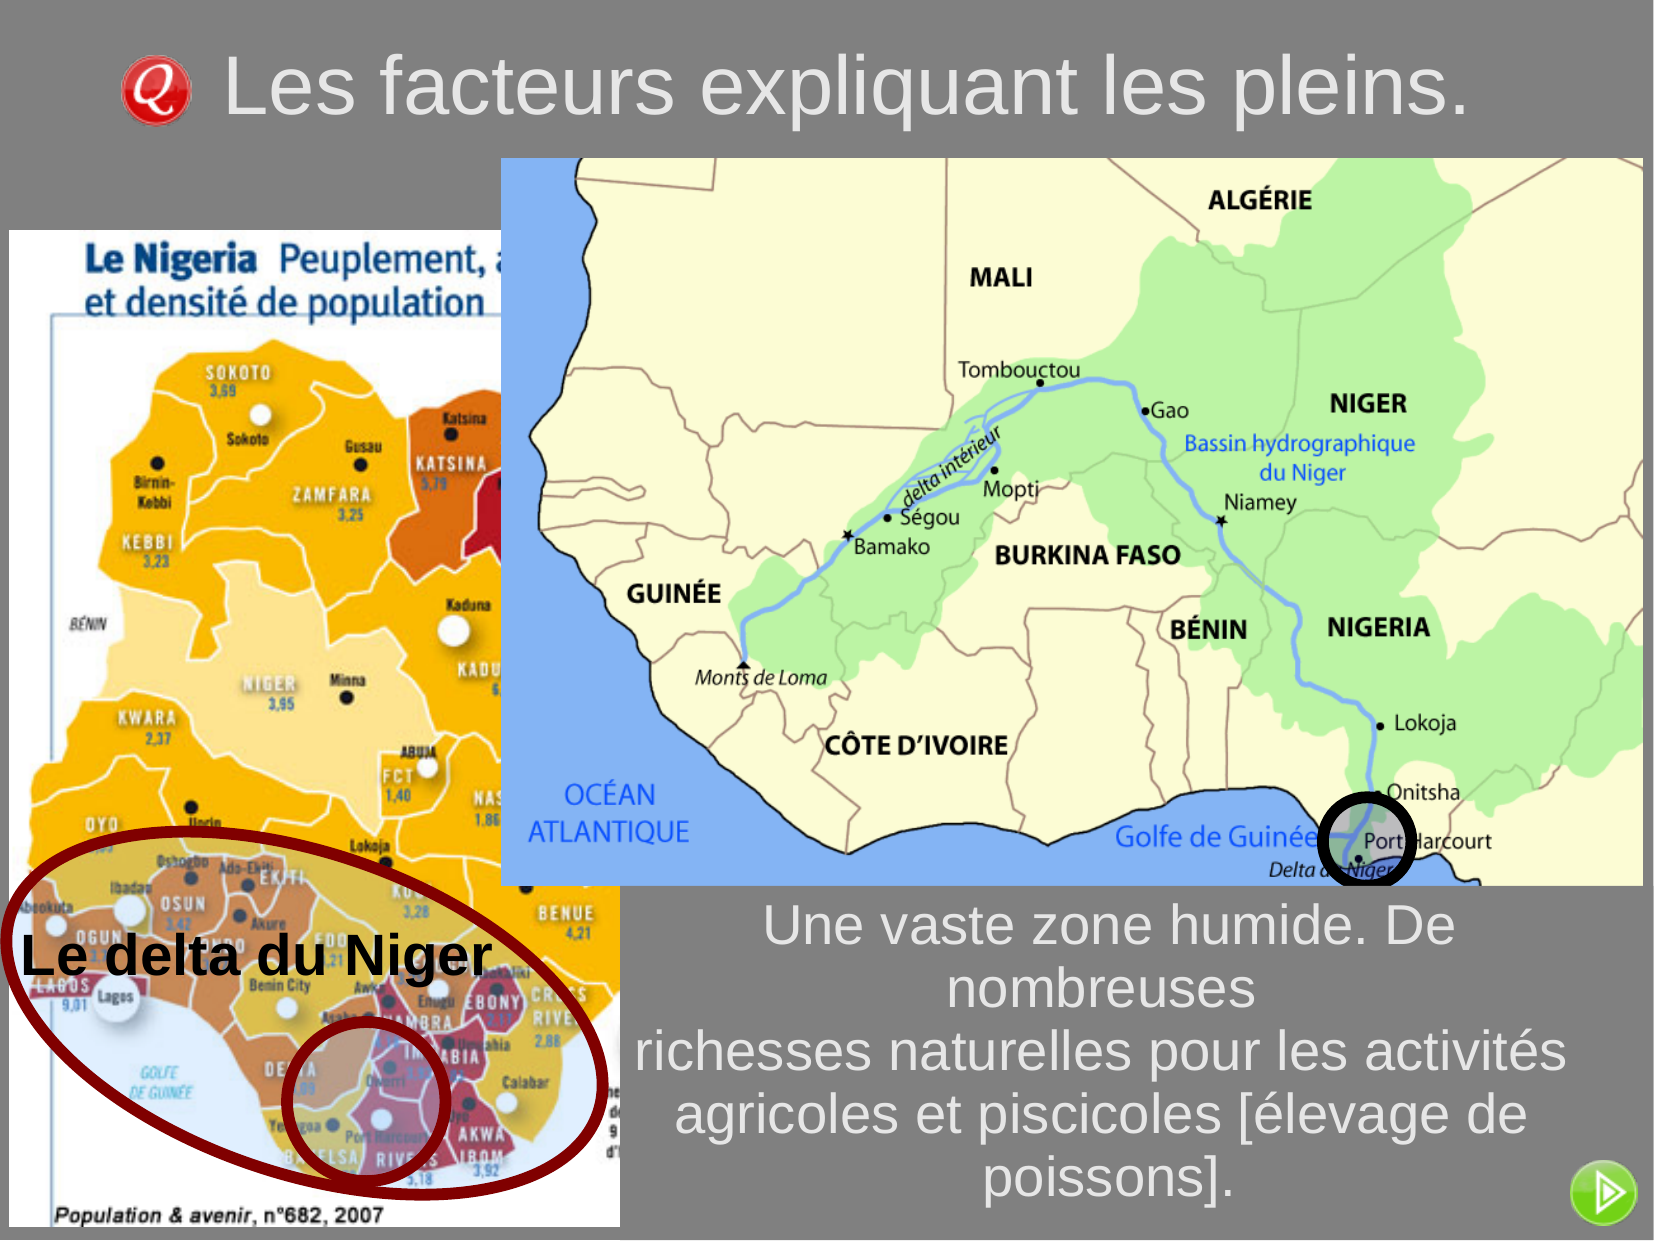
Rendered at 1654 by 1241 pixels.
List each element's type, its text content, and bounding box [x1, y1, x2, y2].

text_box Le delta du Niger [5, 915, 509, 997]
text_box [10, 831, 472, 915]
text_box [1322, 797, 1412, 885]
text_box [21, 940, 603, 1195]
title Les facteurs expliquant les pleins. [103, 0, 1592, 173]
picture [9, 158, 1643, 1227]
picture [1570, 1160, 1638, 1226]
picture [121, 55, 192, 127]
text_box Une vaste zone humide. De nombreuses richesses naturelles pour les activités agricoles et piscicoles [élevage de poissons]. [620, 885, 1654, 1241]
